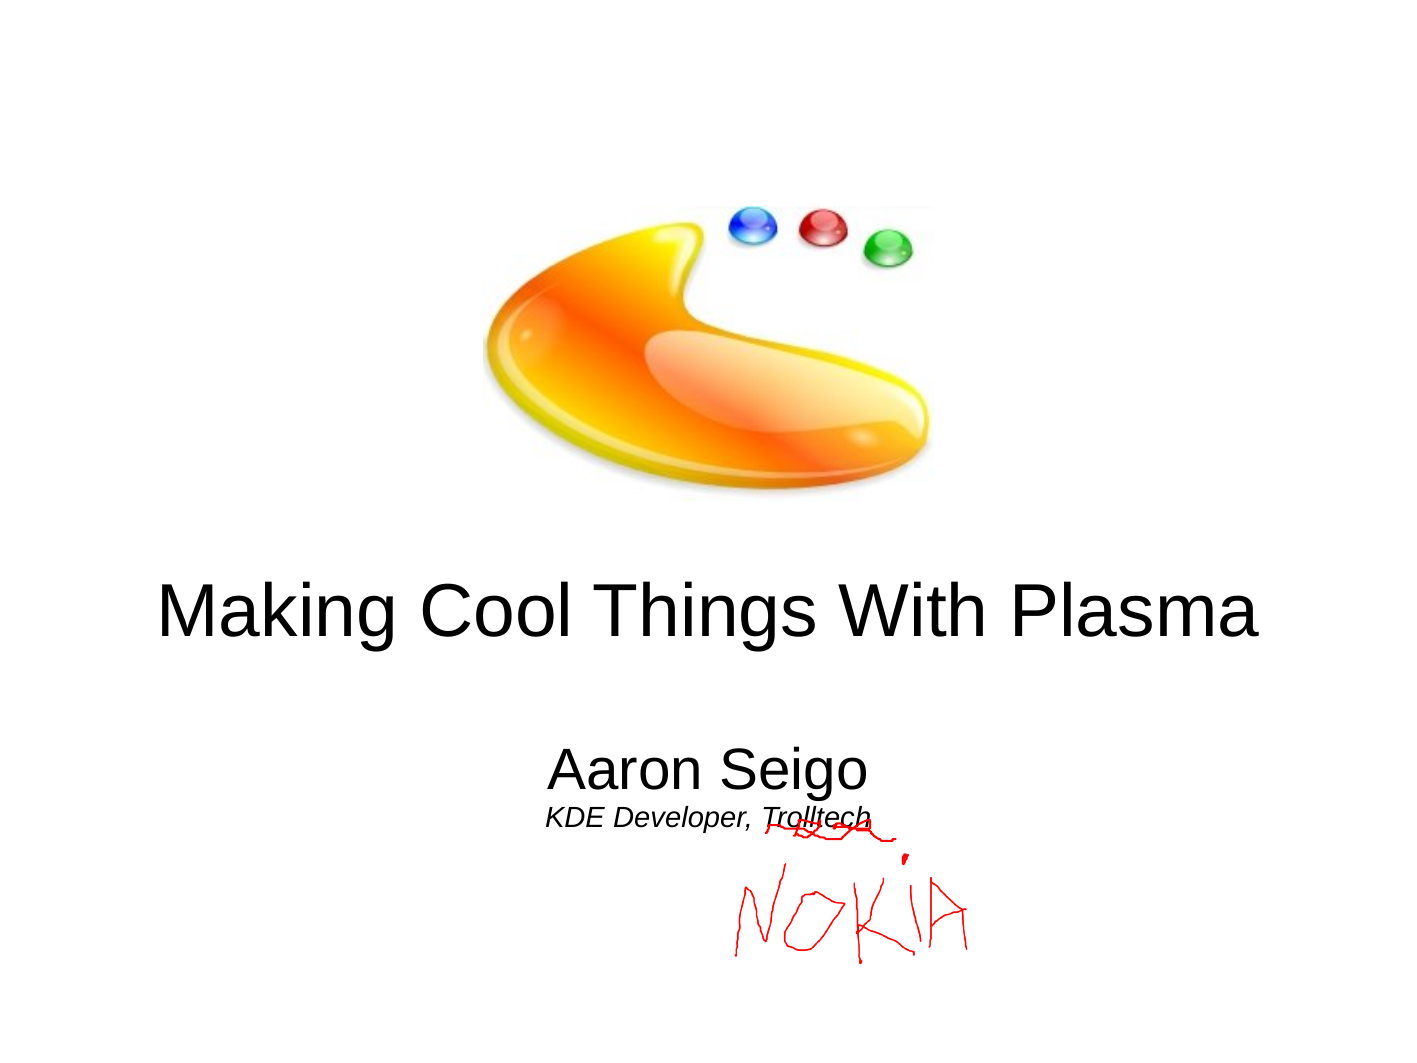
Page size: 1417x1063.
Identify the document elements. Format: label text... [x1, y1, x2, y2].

picture [669, 770, 1060, 1063]
picture [483, 206, 934, 503]
text_box Making Cool Things With Plasma Aaron Seigo KDE Developer, Trolltech [0, 561, 1417, 859]
